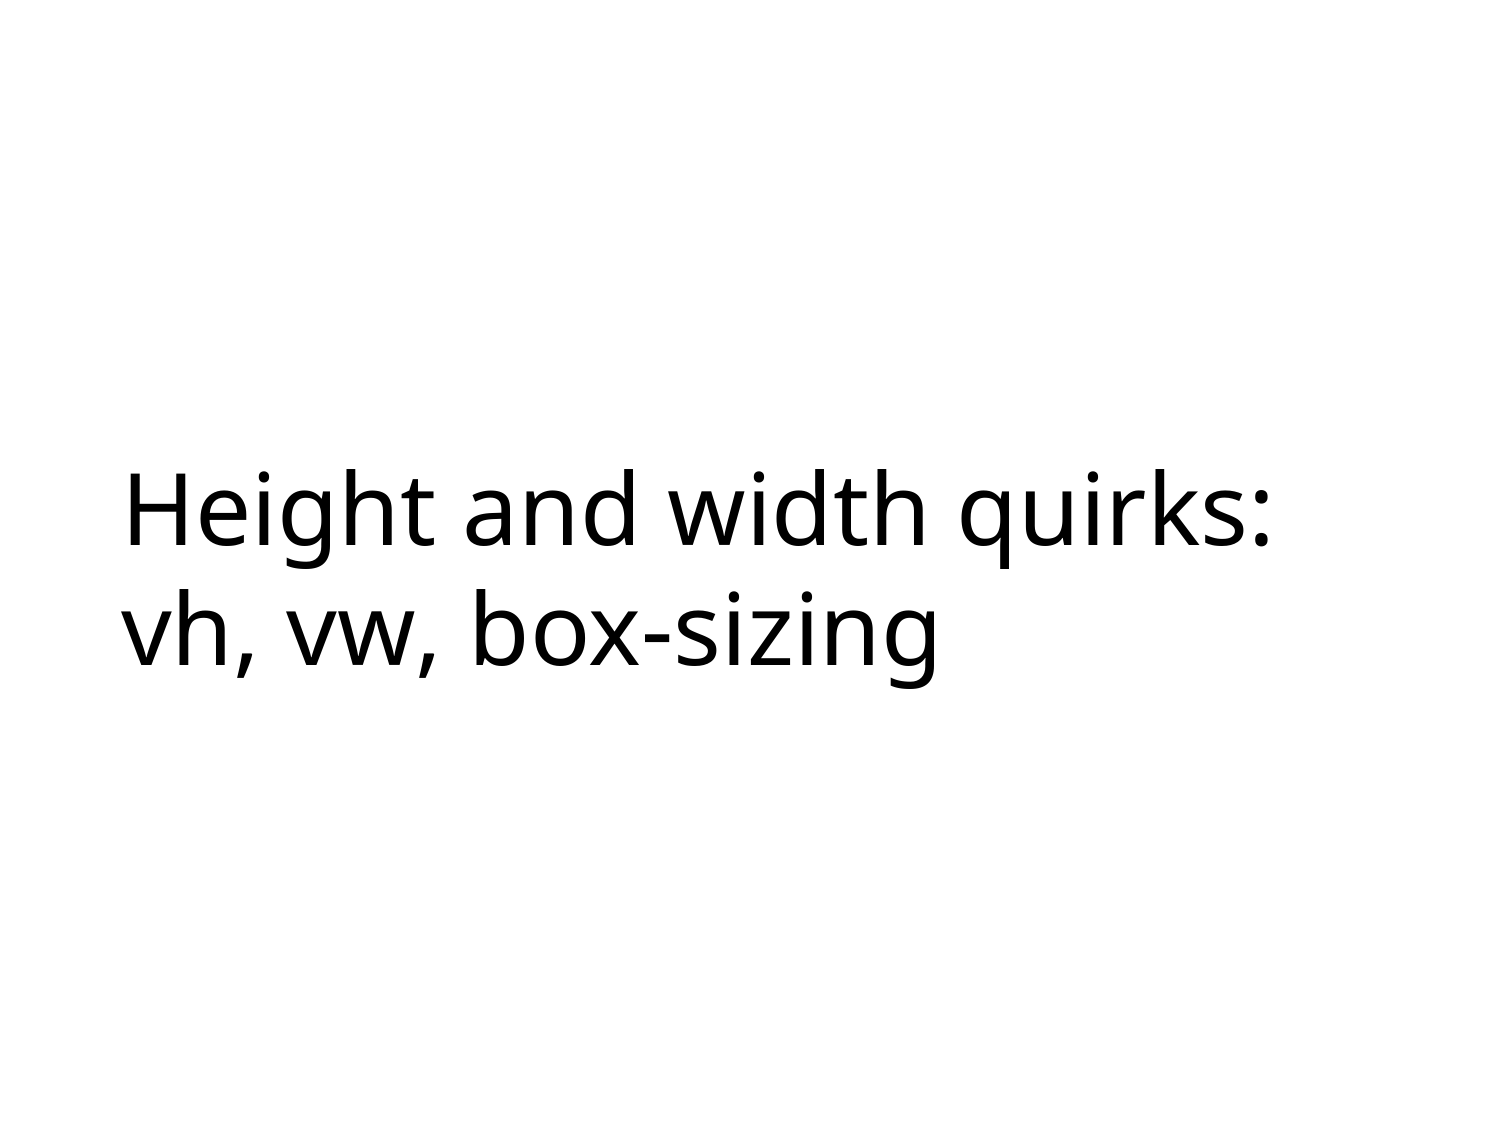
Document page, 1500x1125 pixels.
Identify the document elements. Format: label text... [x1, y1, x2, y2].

title Height and width quirks: vh, vw, box-sizing [106, 118, 1406, 1013]
